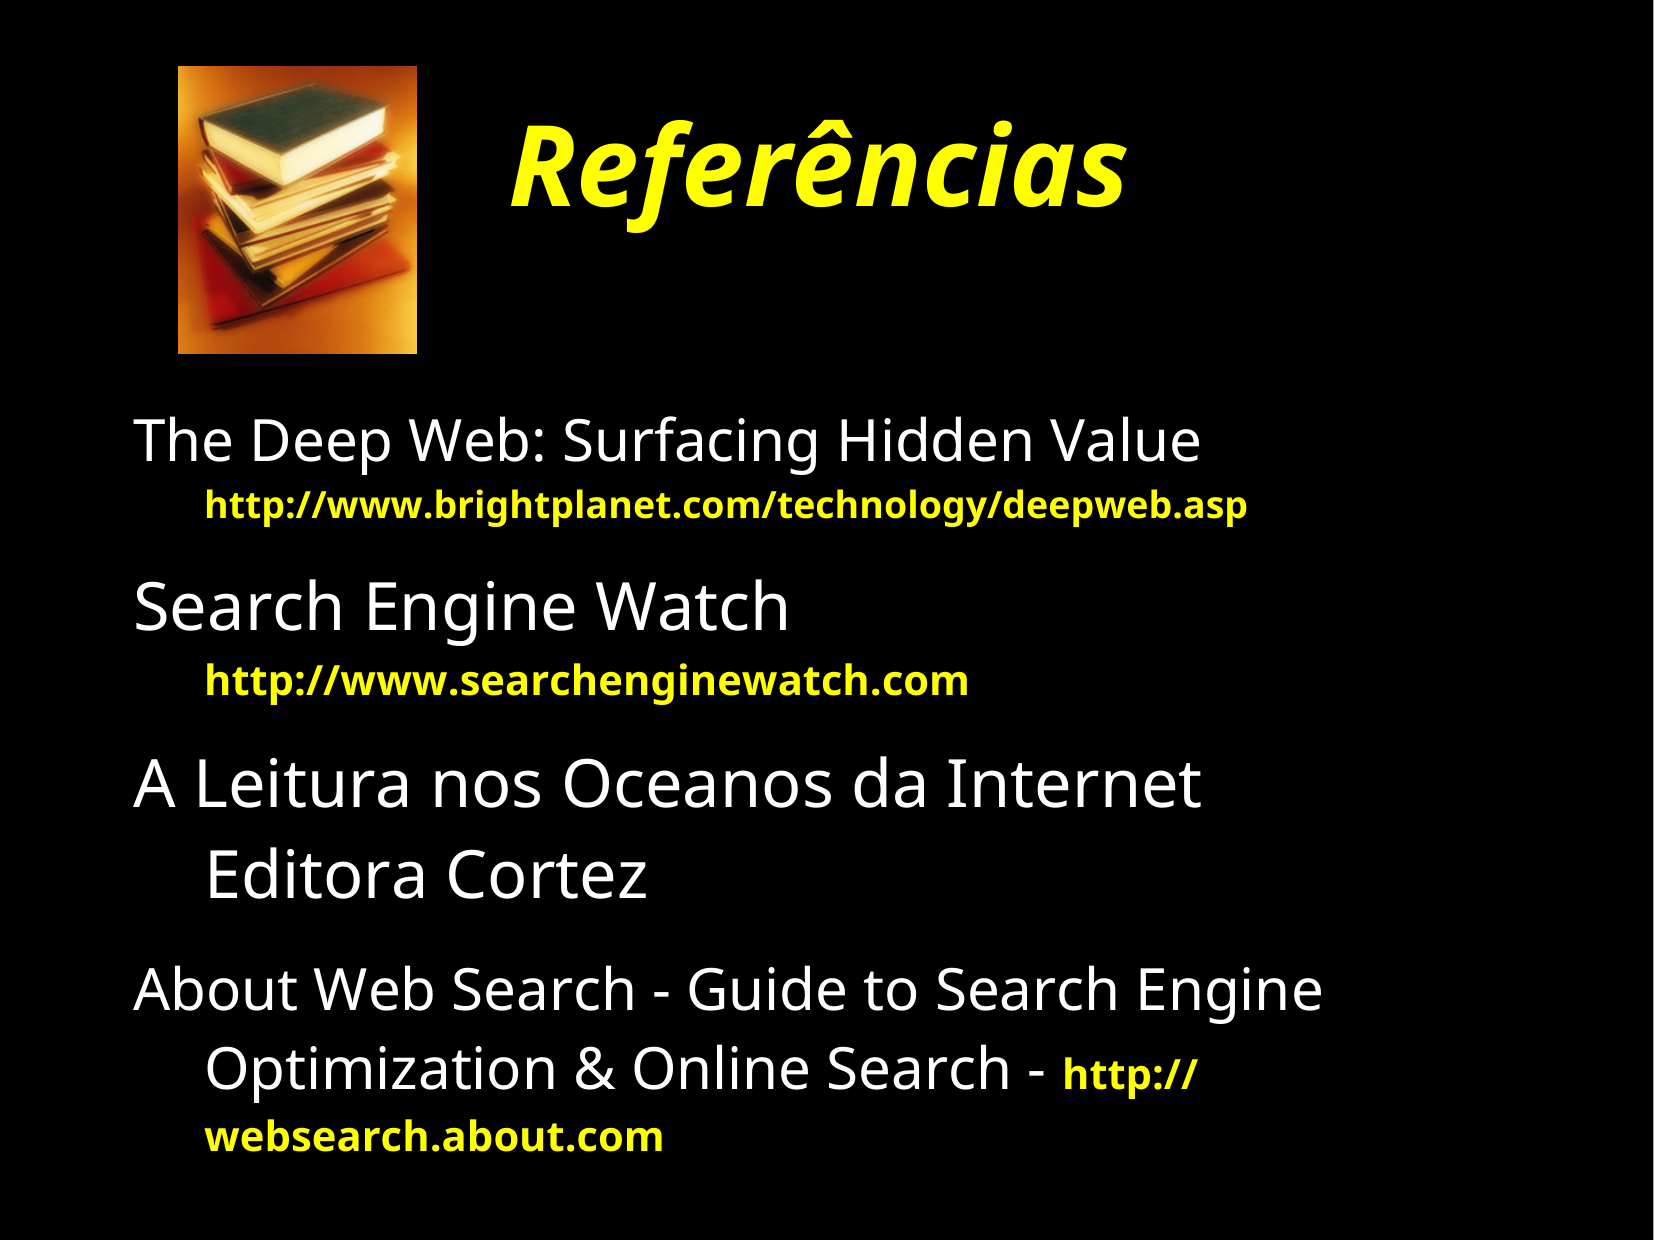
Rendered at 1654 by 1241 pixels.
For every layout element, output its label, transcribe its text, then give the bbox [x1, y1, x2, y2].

title Referências [113, 59, 1526, 267]
picture [178, 66, 417, 354]
list The Deep Web: Surfacing Hidden Value http://www.brightplanet.com/technology/deepweb.asp Search Engine Watch http://www.searchenginewatch.com A Leitura nos Oceanos da Internet Editora Cortez About Web Search - Guide to Search Engine Optimization & Online Search - http://websearch.about.com [121, 399, 1534, 1181]
